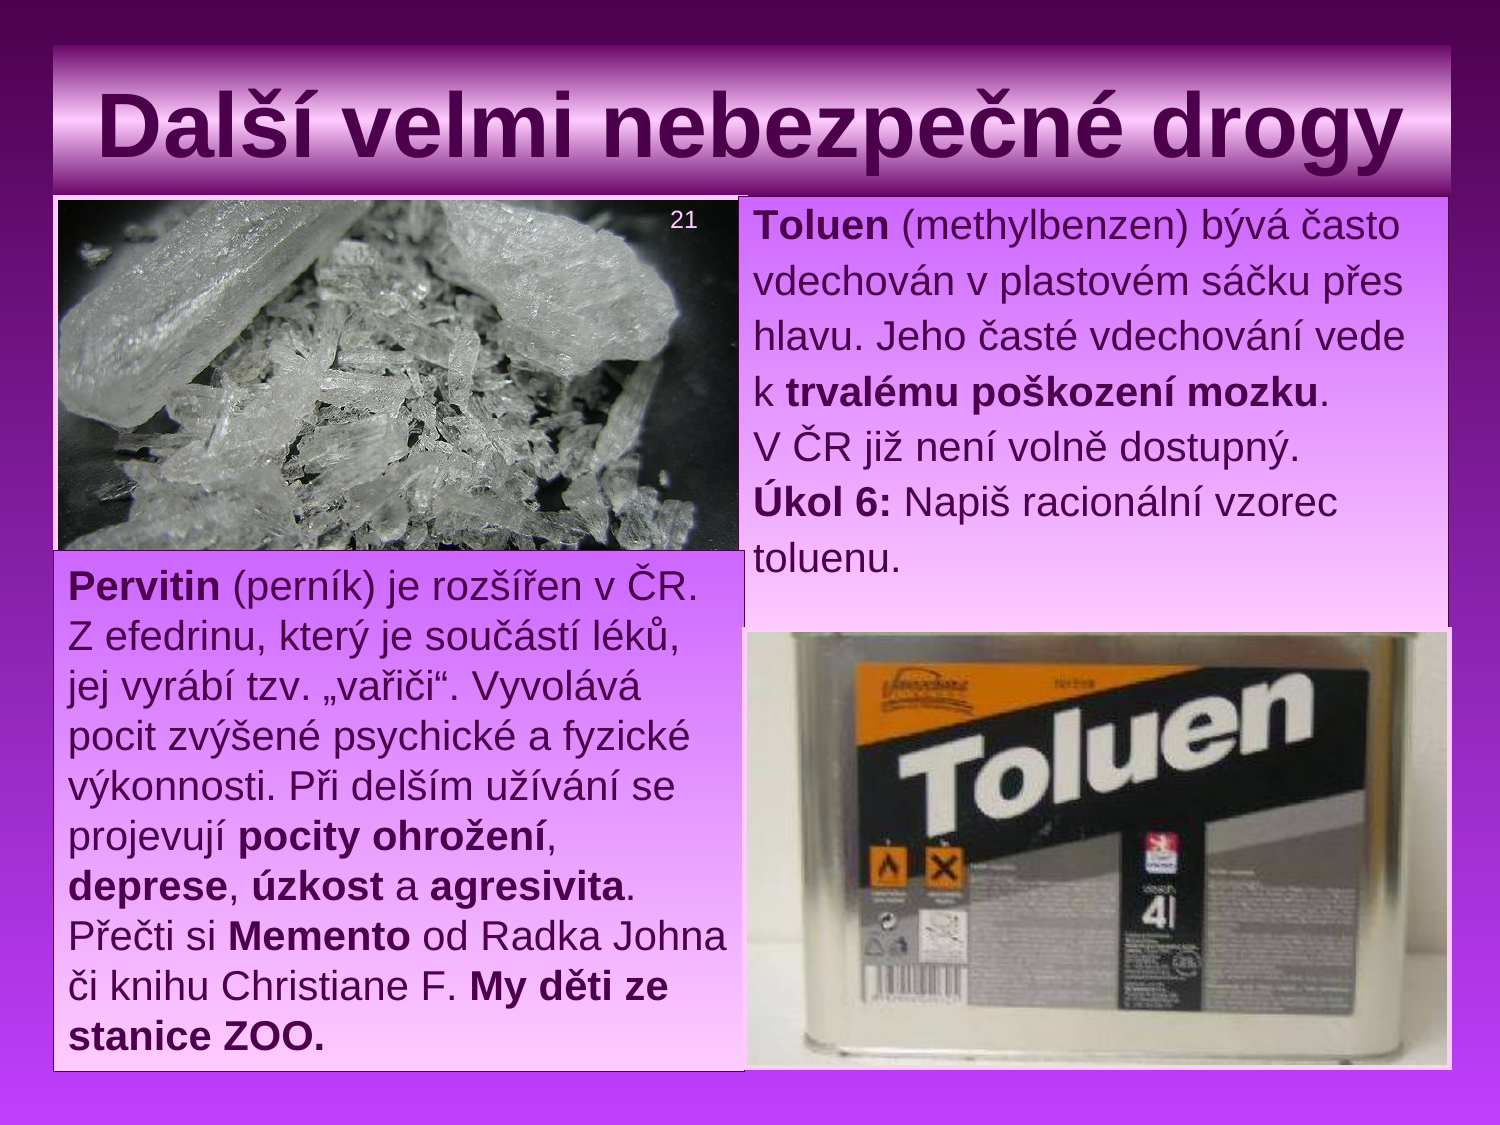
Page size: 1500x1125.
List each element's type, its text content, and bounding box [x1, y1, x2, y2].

list Toluen (methylbenzen) bývá často vdechován v plastovém sáčku přes hlavu. Jeho časté vdechování vede k trvalému poškození mozku. V ČR již není volně dostupný. Úkol 6: Napiš racionální vzorec toluenu. [738, 196, 1448, 627]
picture [57, 199, 738, 550]
title Další velmi nebezpečné drogy [53, 45, 1451, 197]
picture [746, 632, 1447, 1065]
text_box Pervitin (perník) je rozšířen v ČR. Z efedrinu, který je součástí léků, jej vyrábí tzv. „vařiči“. Vyvolává pocit zvýšené psychické a fyzické výkonnosti. Při delším užívání se projevují pocity ohrožení, deprese, úzkost a agresivita. Přečti si Memento od Radka Johna či knihu Christiane F. My děti ze stanice ZOO. [53, 550, 744, 1072]
text_box 21 [655, 196, 714, 242]
